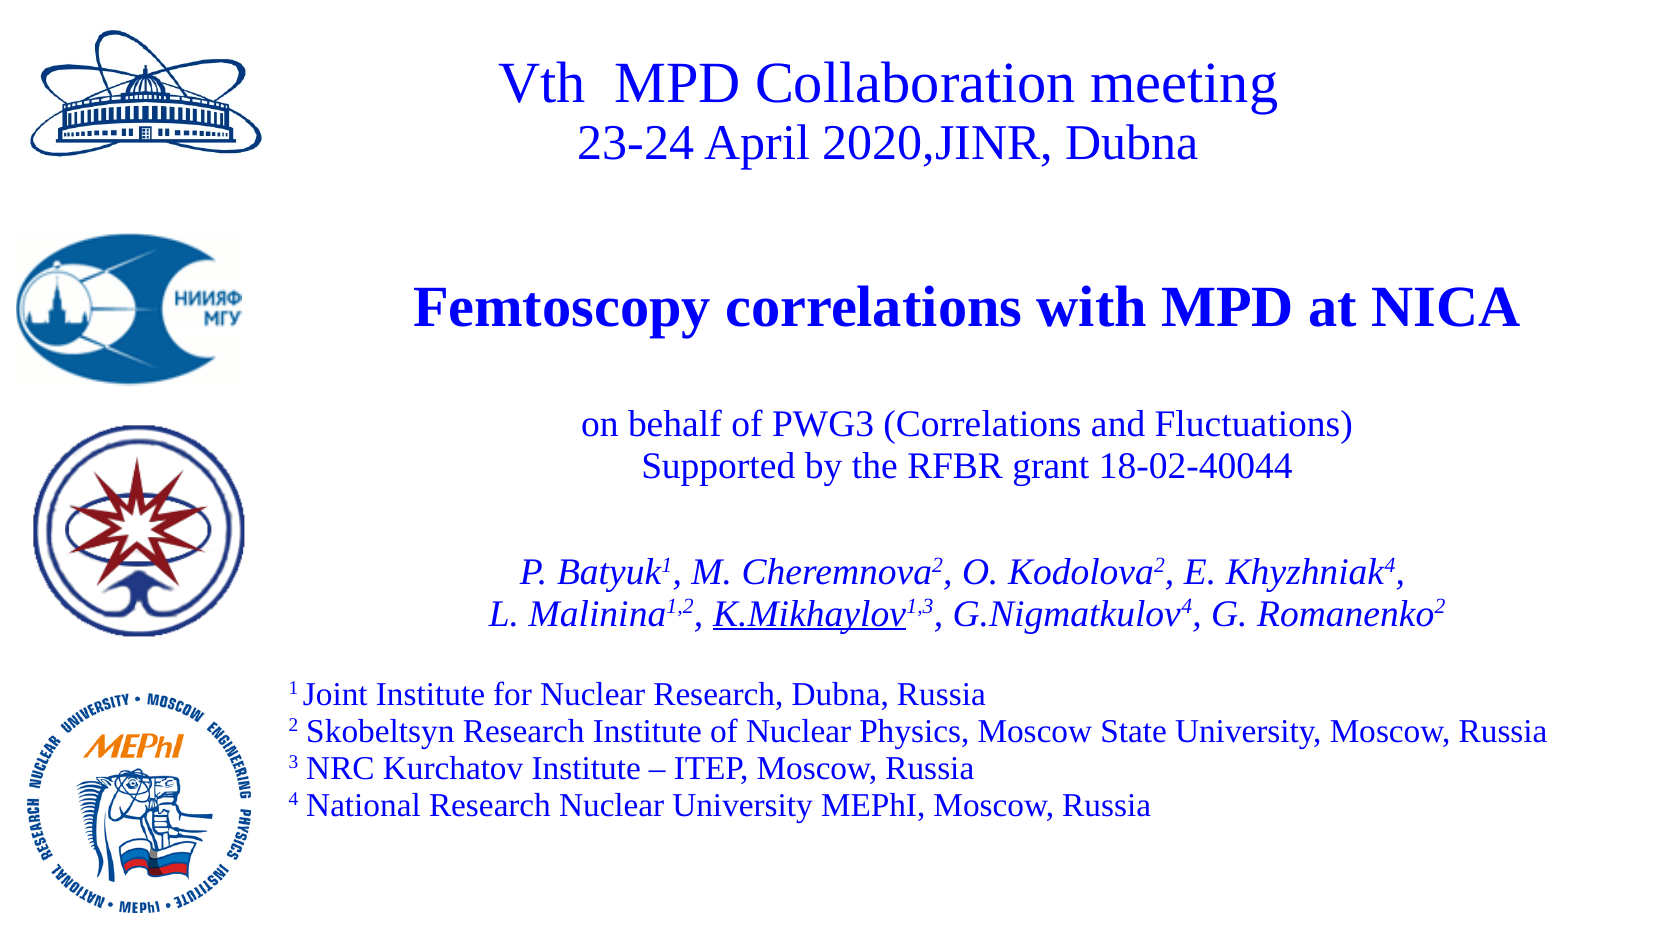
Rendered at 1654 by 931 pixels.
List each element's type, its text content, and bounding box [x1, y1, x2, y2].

picture [16, 233, 242, 386]
picture [31, 423, 247, 639]
subtitle Femtoscopy correlations with MPD at NICA on behalf of PWG3 (Correlations and Fluctuations) Supported by the RFBR grant 18-02-40044 P. Batyuk1, M. Cheremnova2, O. Kodolova2, E. Khyzhniak4, L. Malinina1,2, K.Mikhaylov1,3, G.Nigmatkulov4, G. Romanenko2 1 Joint Institute for Nuclear Research, Dubna, Russia 2 Skobeltsyn Research Institute of Nuclear Physics, Moscow State University, Moscow, Russia 3 NRC Kurchatov Institute – ITEP, Moscow, Russia 4 National Research Nuclear University MEPhI, Moscow, Russia [288, 224, 1646, 911]
picture [0, 0, 286, 195]
title Vth MPD Collaboration meeting 23-24 April 2020,JINR, Dubna [451, 51, 1326, 224]
picture [27, 693, 251, 913]
